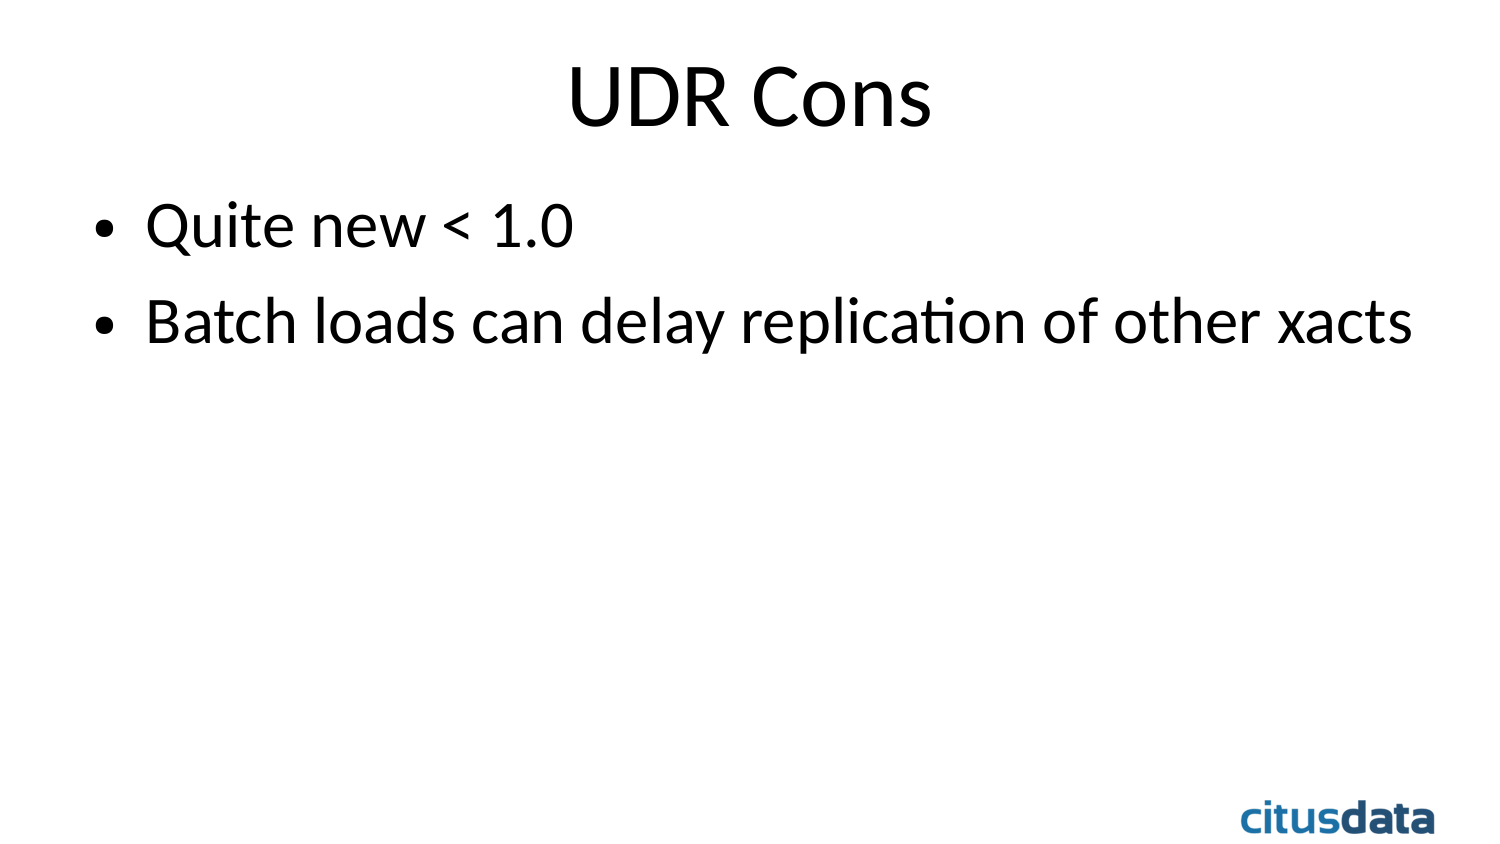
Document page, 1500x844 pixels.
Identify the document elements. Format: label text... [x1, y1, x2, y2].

title UDR Cons [75, 33, 1425, 175]
list Quite new < 1.0 Batch loads can delay replication of other xacts [75, 197, 1425, 687]
picture [1237, 795, 1439, 837]
